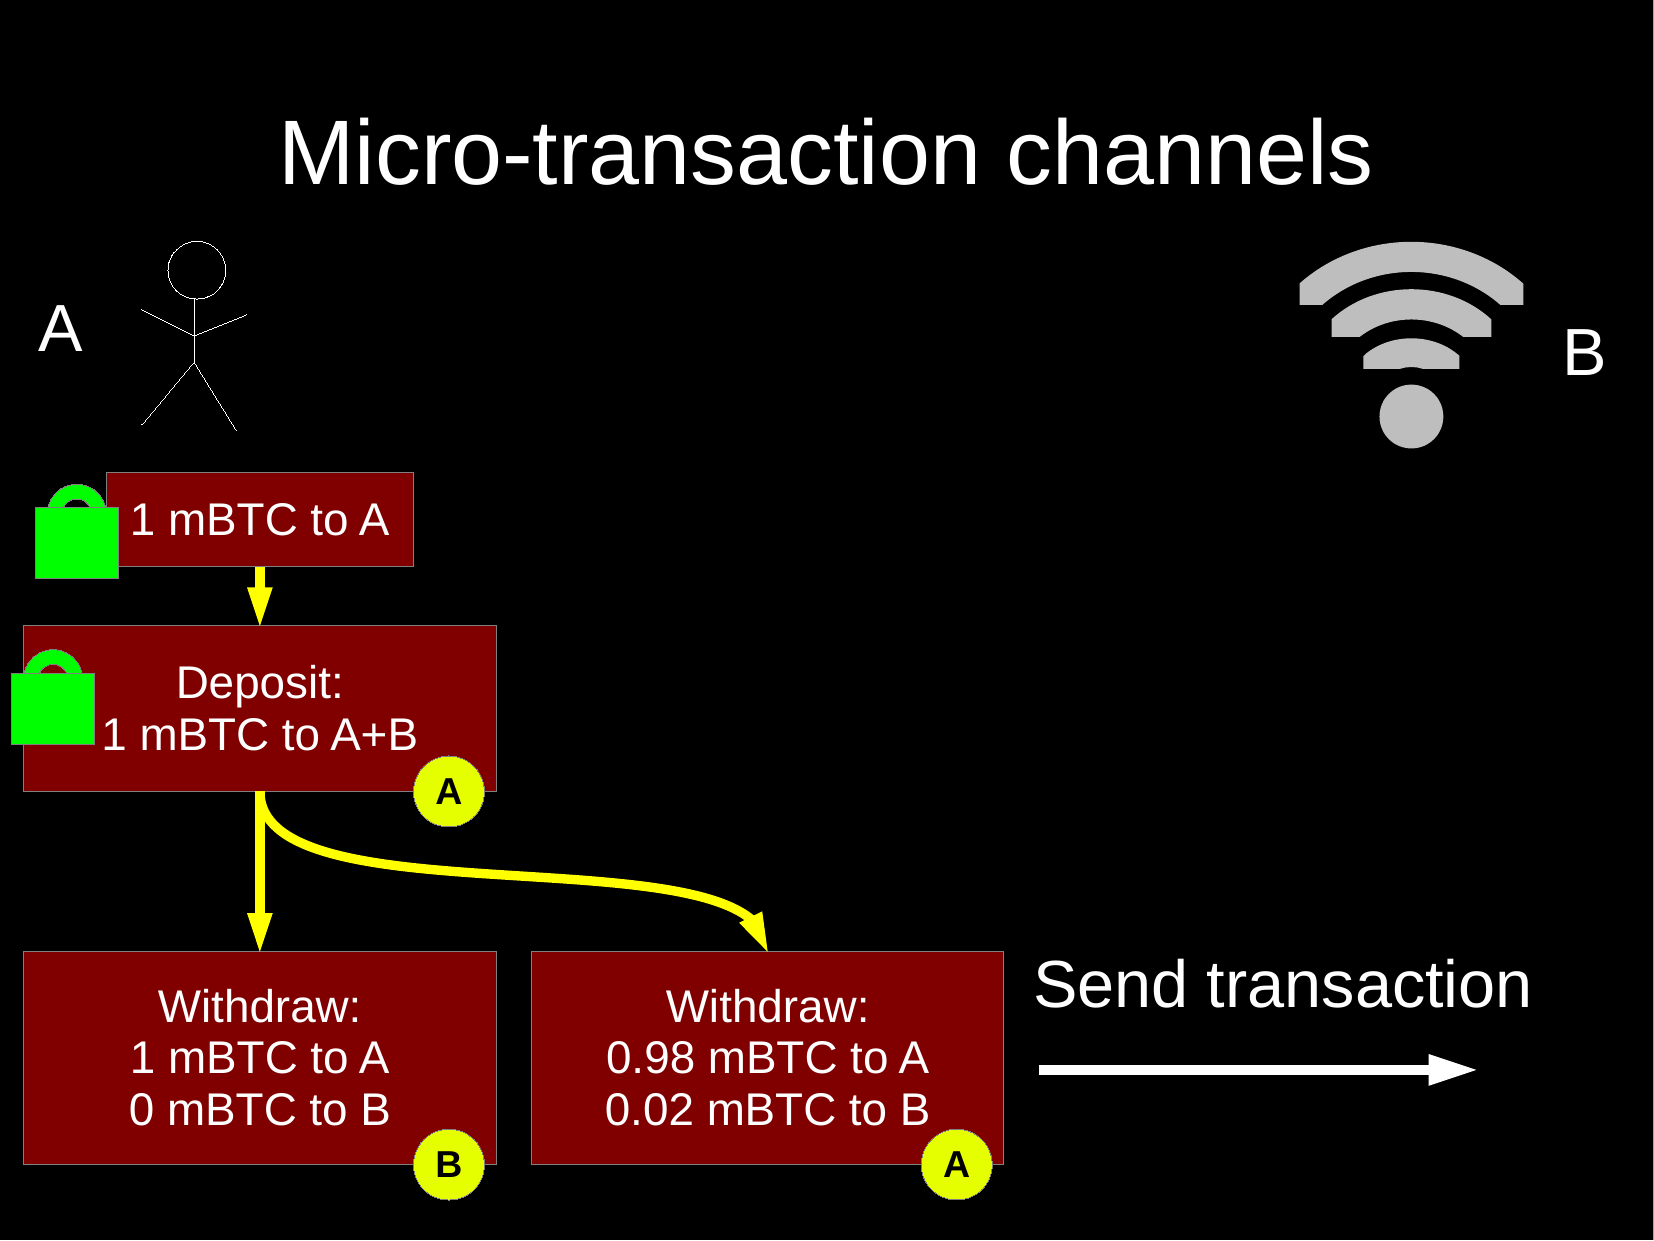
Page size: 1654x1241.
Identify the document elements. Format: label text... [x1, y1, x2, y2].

text_box B [413, 1129, 485, 1201]
text_box Withdraw: 1 mBTC to A 0 mBTC to B [23, 951, 497, 1165]
text_box Deposit: 1 mBTC to A+B [23, 625, 497, 792]
text_box 1 mBTC to A [106, 472, 414, 567]
text_box Withdraw: 0.98 mBTC to A 0.02 mBTC to B [531, 951, 1004, 1165]
title Micro-transaction channels [82, 49, 1571, 257]
text_box [35, 484, 119, 579]
text_box [11, 649, 95, 745]
text_box Send transaction [1018, 939, 1551, 1030]
text_box A [23, 283, 98, 374]
picture [1275, 200, 1548, 473]
text_box B [1547, 307, 1622, 397]
text_box A [921, 1129, 993, 1200]
text_box A [413, 755, 485, 827]
